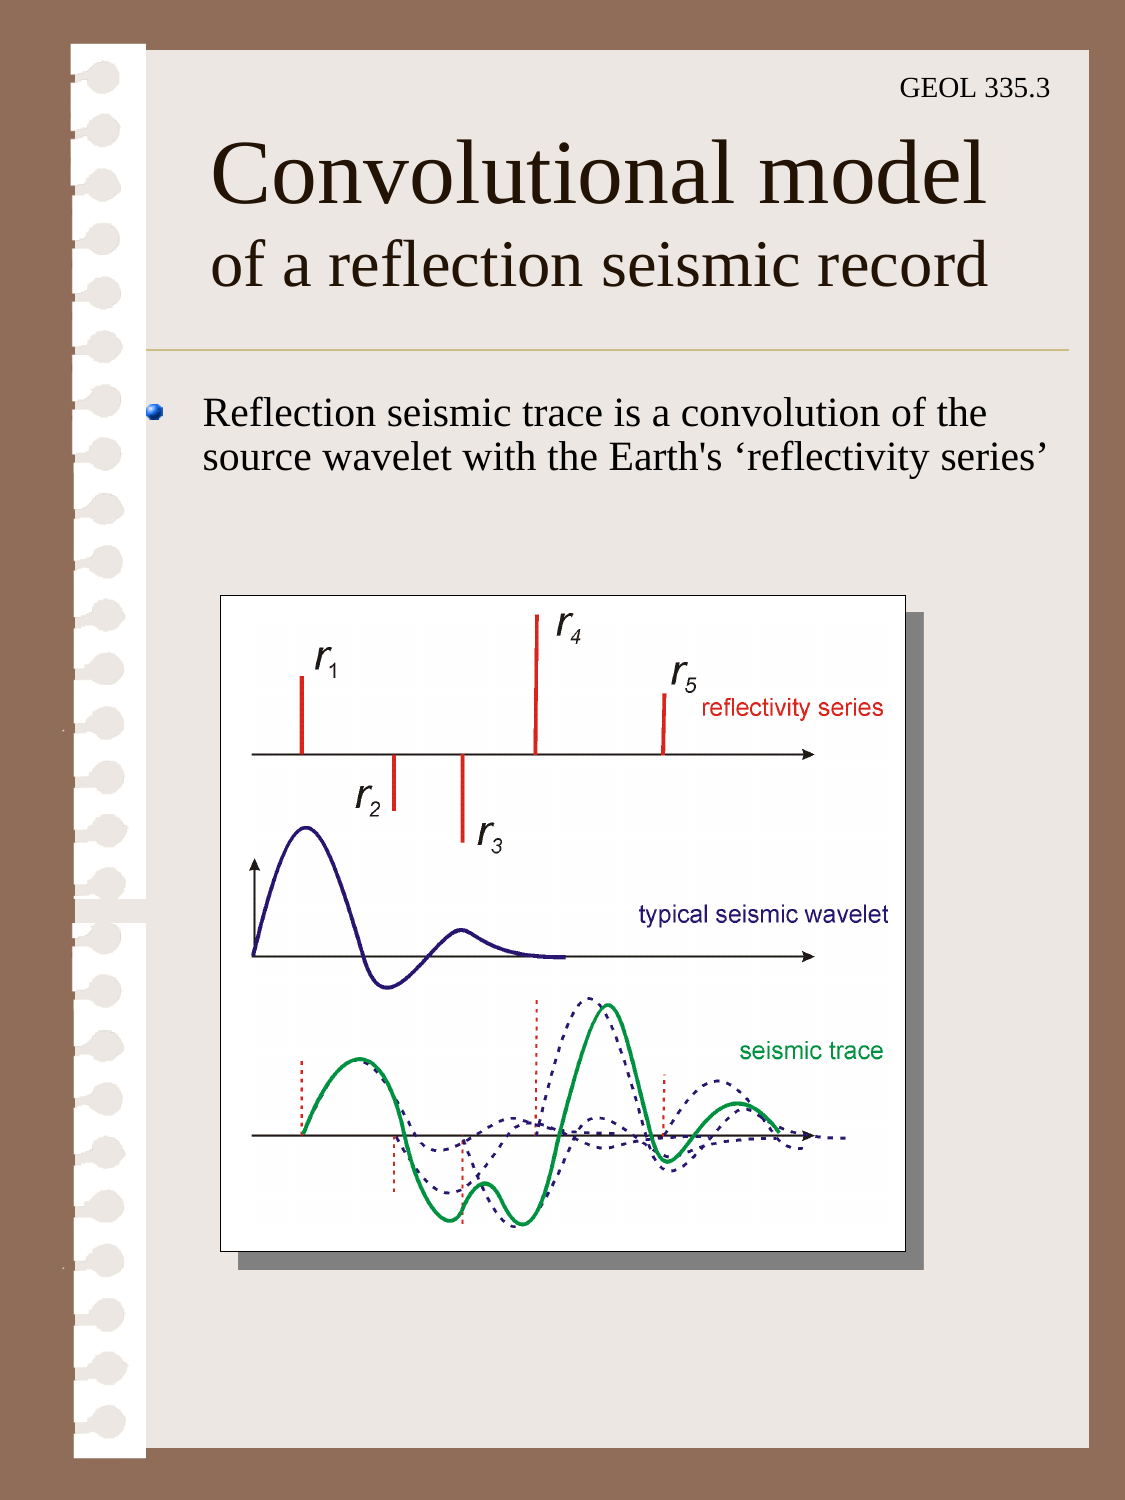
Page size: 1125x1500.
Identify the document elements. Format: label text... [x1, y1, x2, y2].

list Reflection seismic trace is a convolution of the source wavelet with the Earth's ‘reflectivity series’ [131, 383, 1069, 597]
text_box [220, 597, 906, 1252]
title Convolutional model of a reflection seismic record [131, 83, 1069, 334]
picture [249, 613, 888, 1228]
